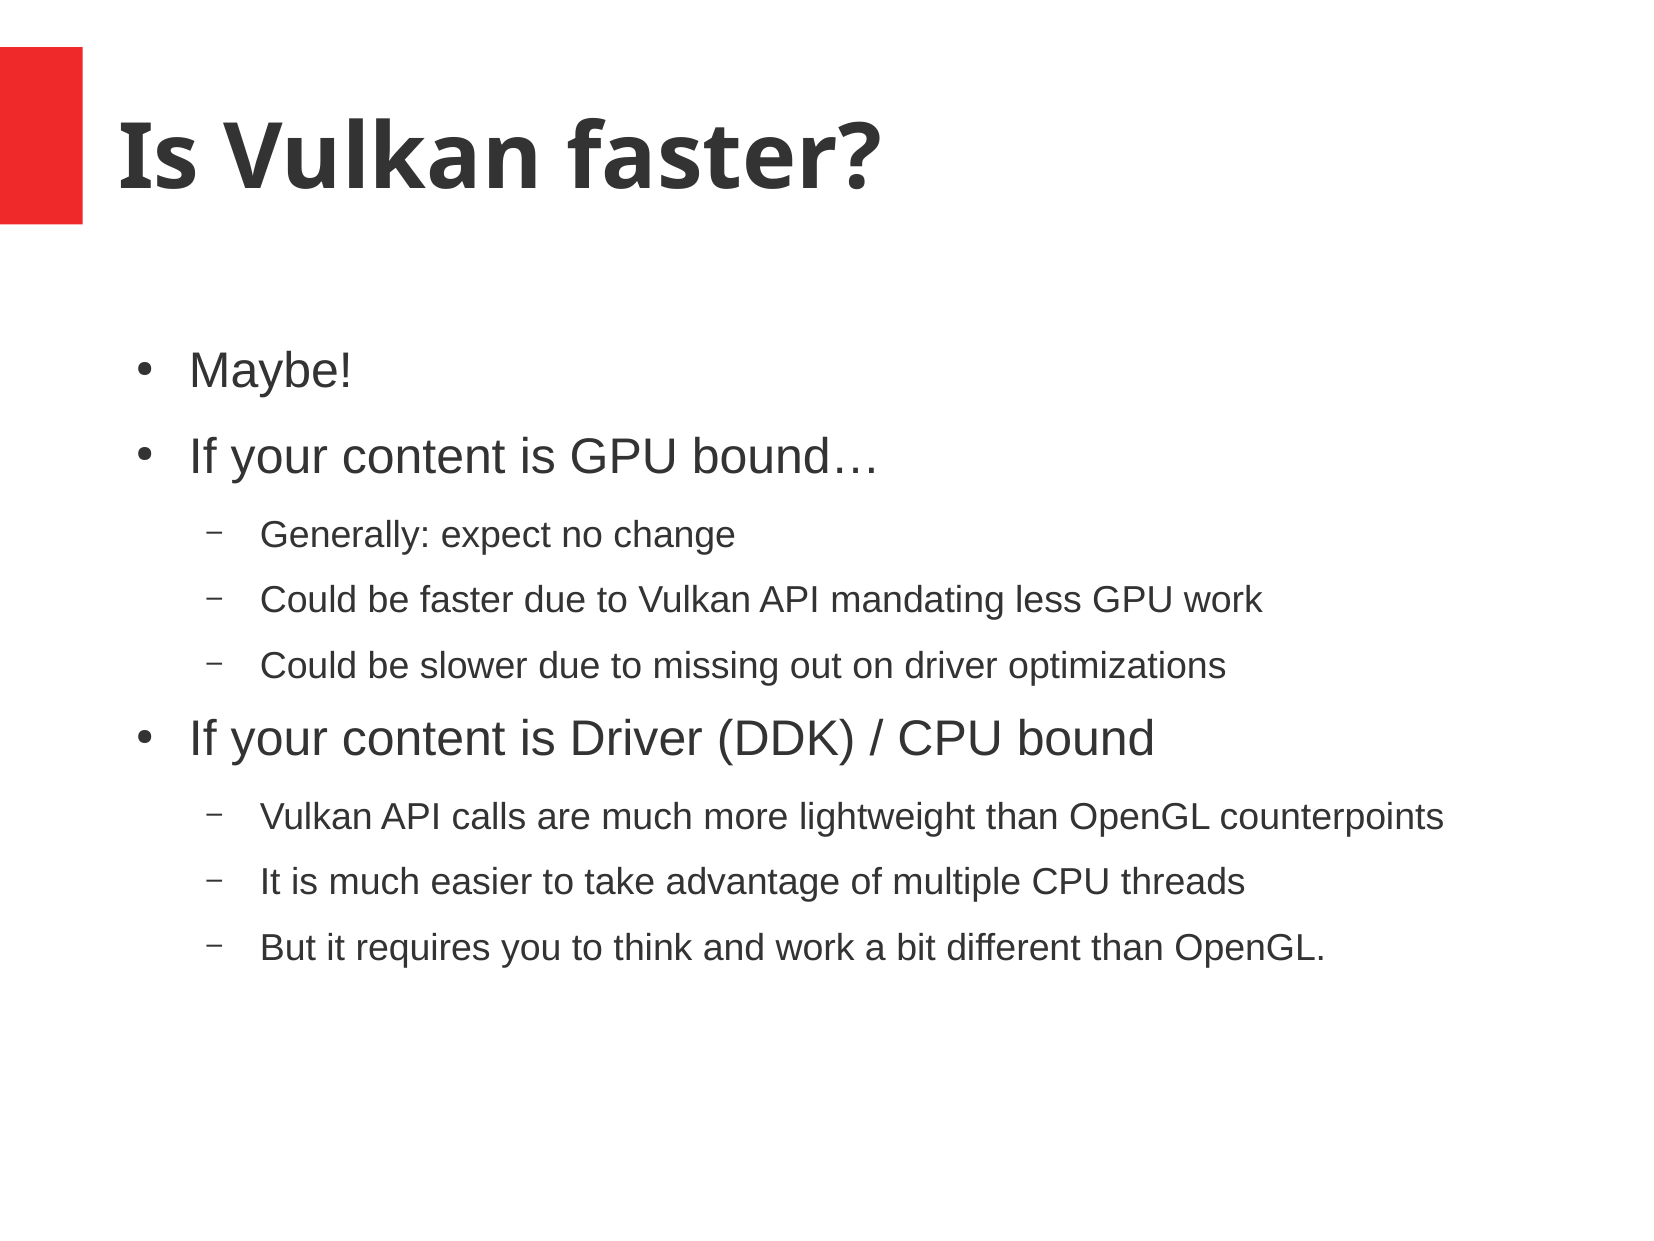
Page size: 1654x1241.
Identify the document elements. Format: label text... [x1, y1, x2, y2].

list Maybe! If your content is GPU bound… Generally: expect no change Could be faster due to Vulkan API mandating less GPU work Could be slower due to missing out on driver optimizations If your content is Driver (DDK) / CPU bound Vulkan API calls are much more lightweight than OpenGL counterpoints It is much easier to take advantage of multiple CPU threads But it requires you to think and work a bit different than OpenGL. [118, 342, 1571, 1074]
title Is Vulkan faster? [118, 49, 1571, 257]
